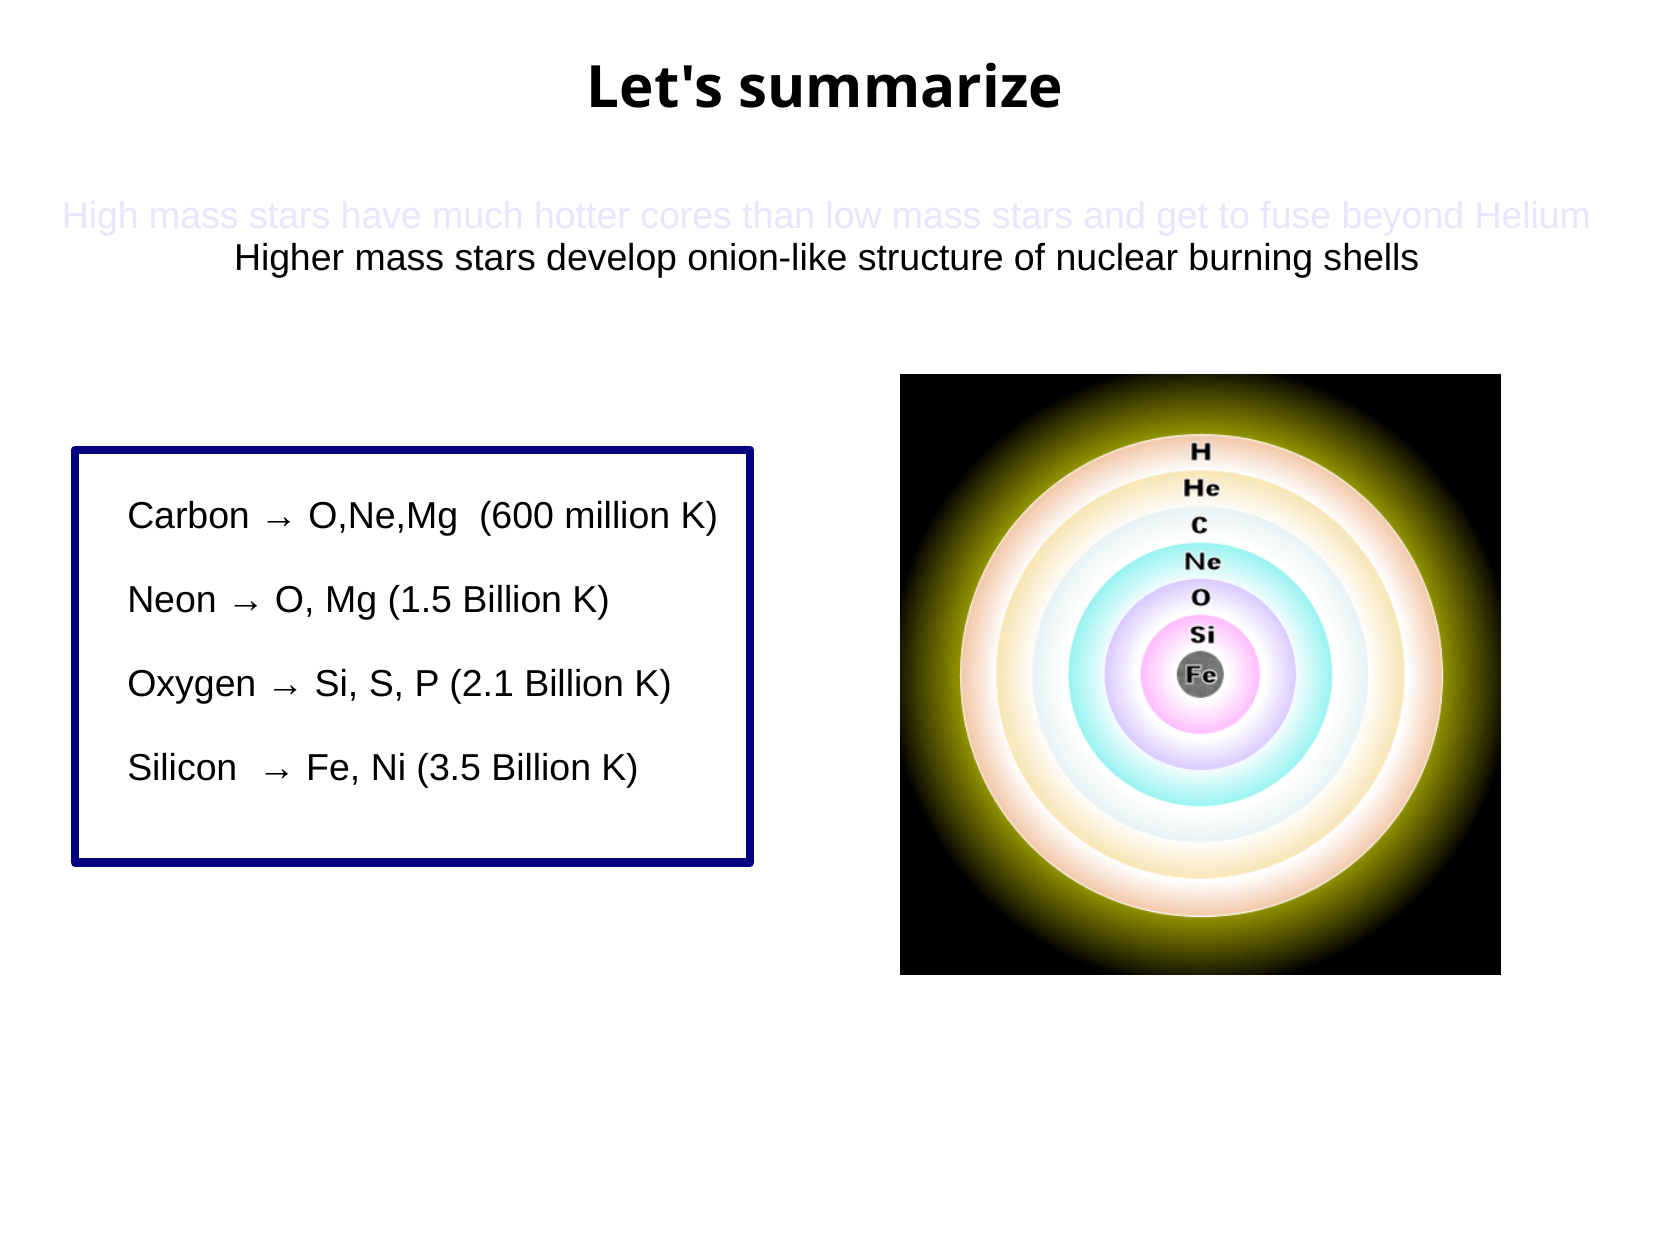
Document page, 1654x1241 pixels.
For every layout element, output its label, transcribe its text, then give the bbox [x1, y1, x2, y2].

picture [900, 374, 1501, 976]
text_box Let's summarize [262, 37, 1388, 134]
text_box Carbon → O,Ne,Mg (600 million K) Neon → O, Mg (1.5 Billion K) Oxygen → Si, S, P (2.1 Billion K) Silicon → Fe, Ni (3.5 Billion K) [112, 487, 751, 839]
text_box High mass stars have much hotter cores than low mass stars and get to fuse beyond Helium Higher mass stars develop onion-like structure of nuclear burning shells [0, 187, 1654, 376]
text_box [75, 450, 751, 863]
